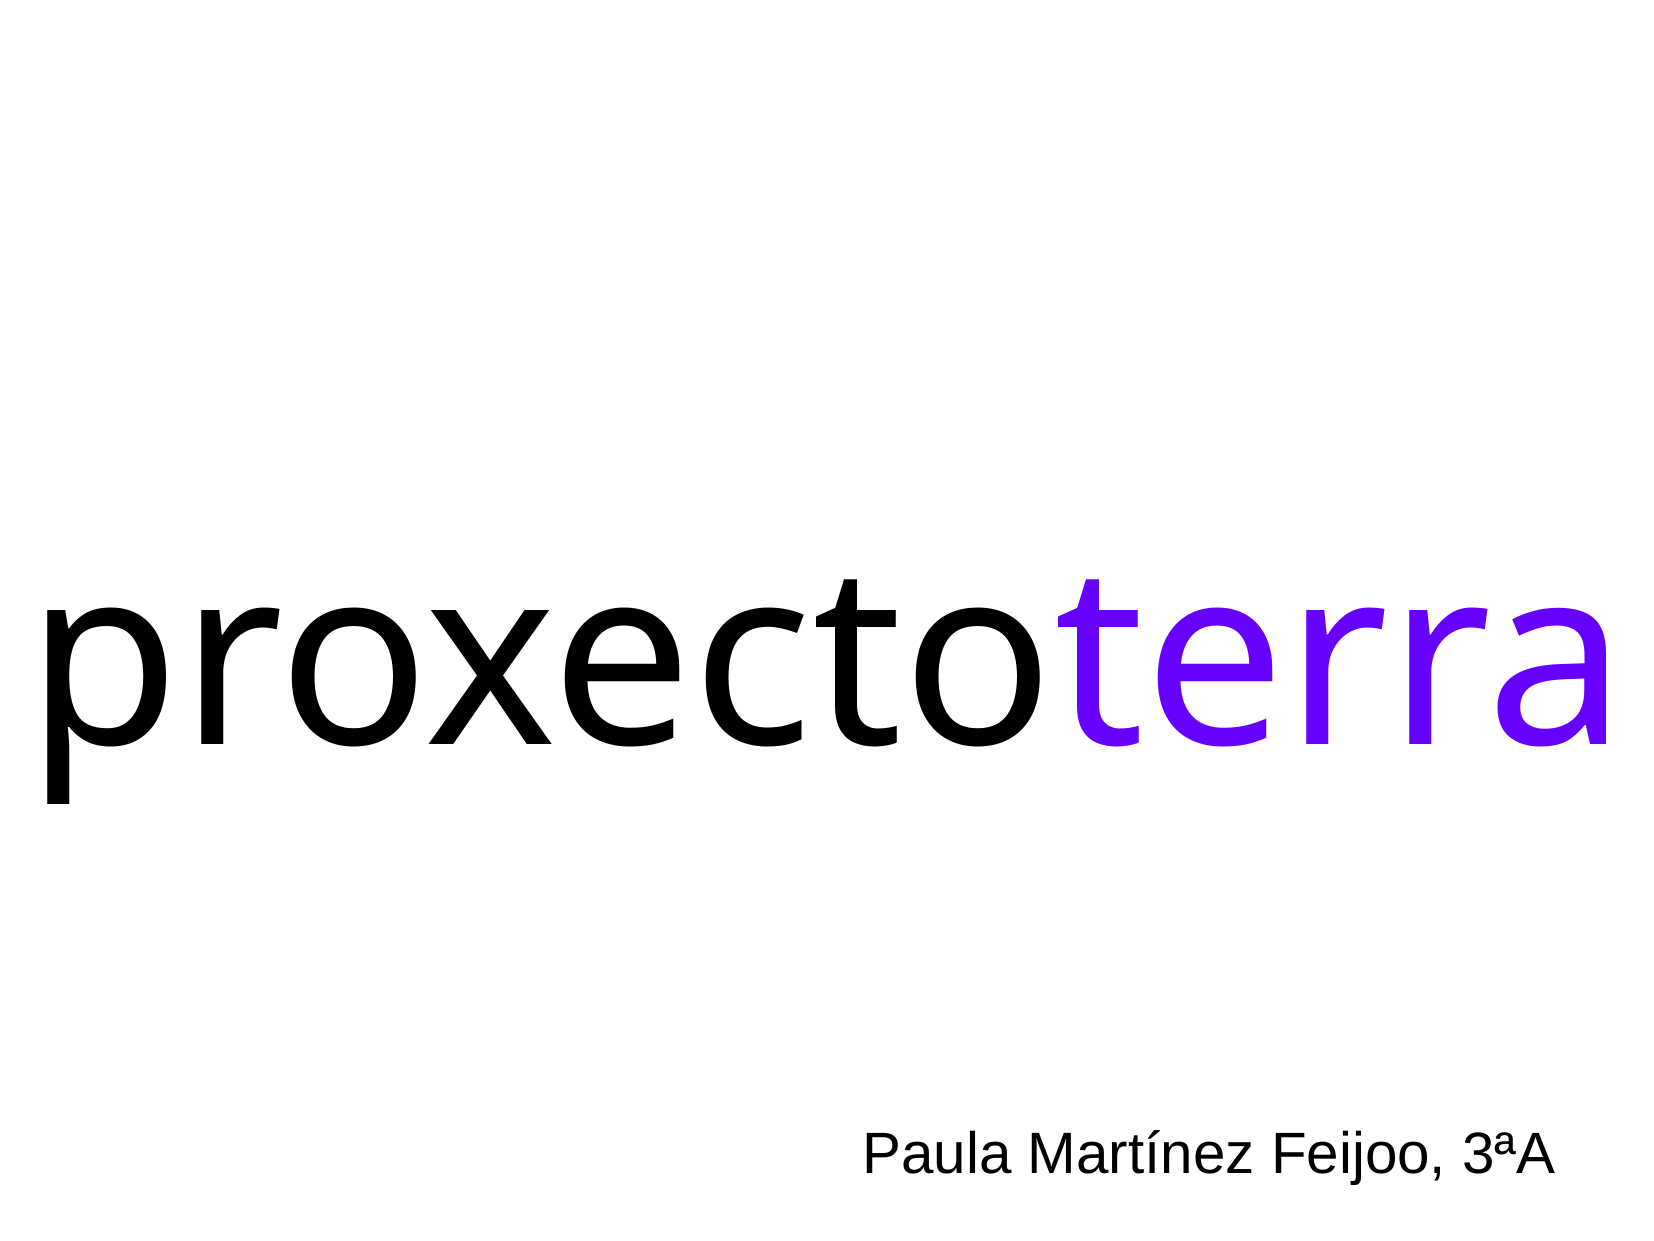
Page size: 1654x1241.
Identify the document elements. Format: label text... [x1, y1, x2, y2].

text_box proxectoterra [0, 470, 1654, 759]
text_box Paula Martínez Feijoo, 3ªA [847, 1113, 1571, 1193]
